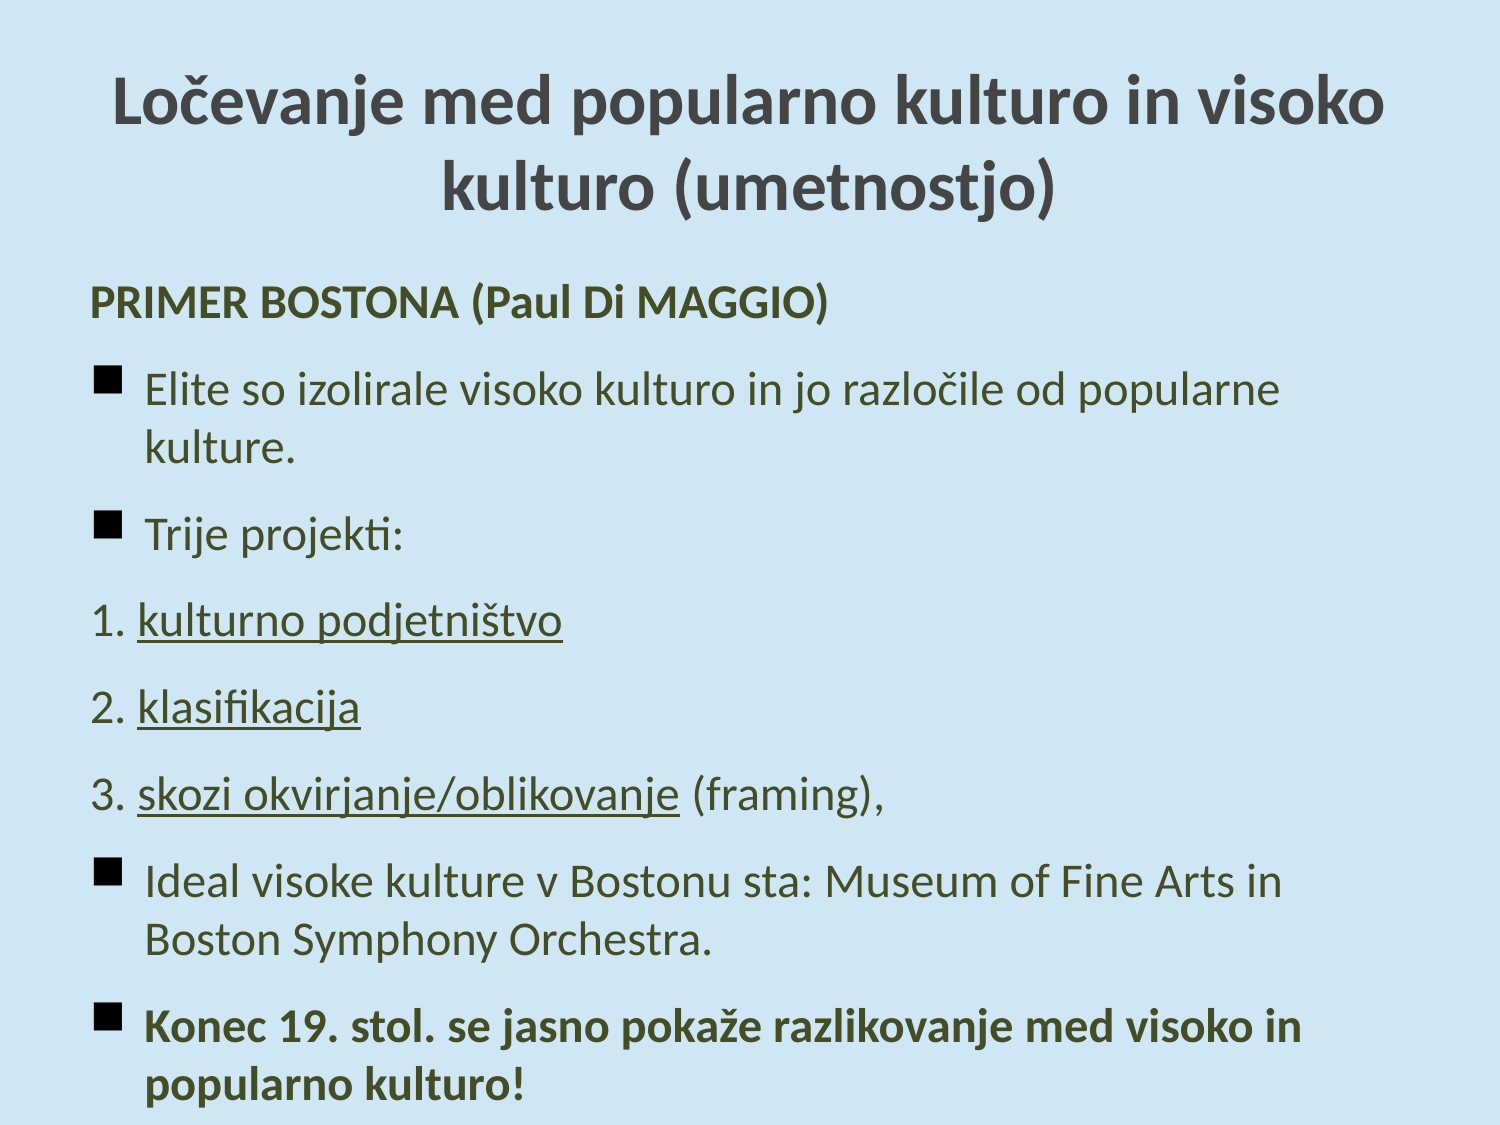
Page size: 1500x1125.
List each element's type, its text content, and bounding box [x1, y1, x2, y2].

list PRIMER BOSTONA (Paul Di MAGGIO) Elite so izolirale visoko kulturo in jo razločile od popularne kulture. Trije projekti: 1. kulturno podjetništvo 2. klasifikacija 3. skozi okvirjanje/oblikovanje (framing), Ideal visoke kulture v Bostonu sta: Museum of Fine Arts in Boston Symphony Orchestra. Konec 19. stol. se jasno pokaže razlikovanje med visoko in popularno kulturo! [75, 262, 1425, 1125]
title Ločevanje med popularno kulturo in visoko kulturo (umetnostjo) [75, 45, 1425, 233]
